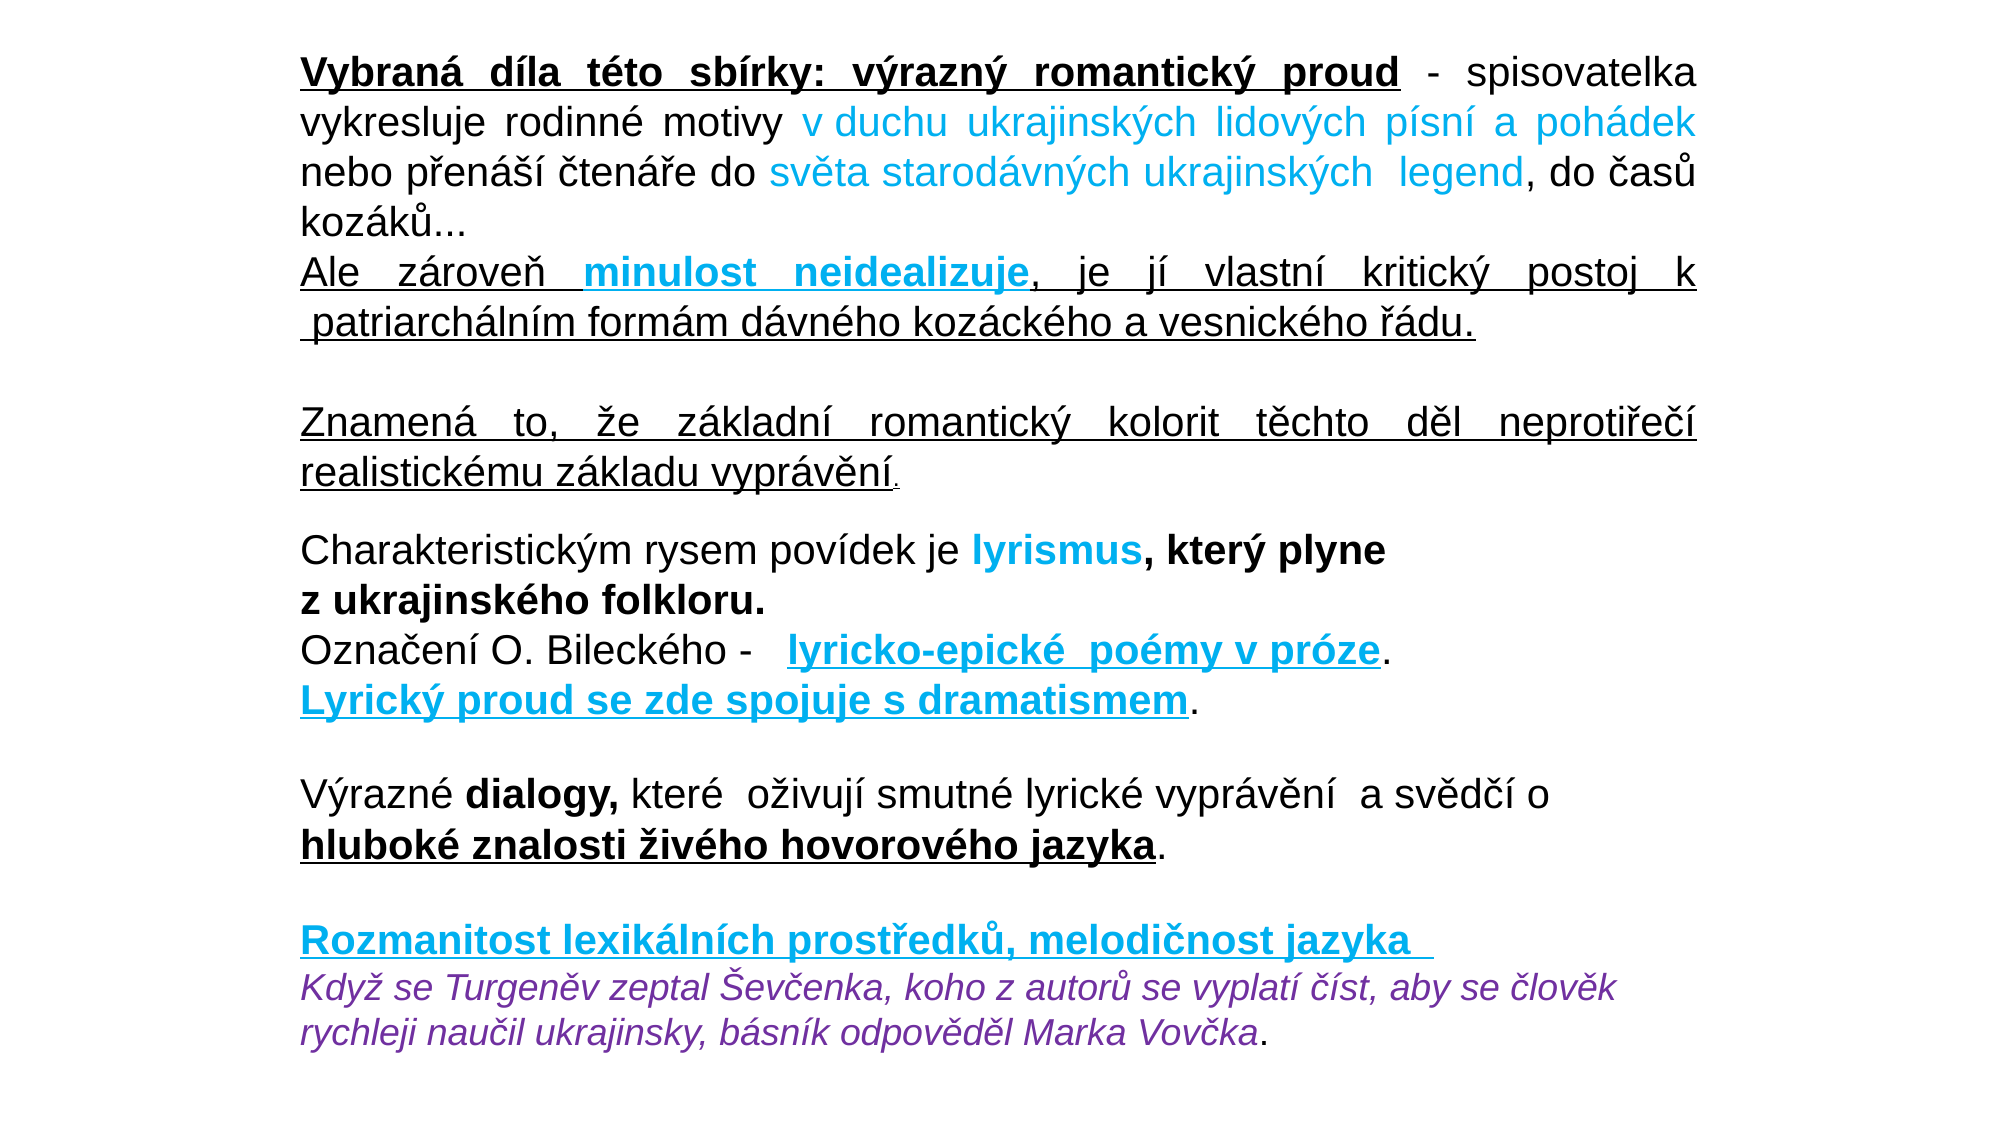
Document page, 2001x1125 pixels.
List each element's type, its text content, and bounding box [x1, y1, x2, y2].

text_box Vybraná díla této sbírky: výrazný romantický proud - spisovatelka vykresluje rodinné motivy v duchu ukrajinských lidových písní a pohádek nebo přenáší čtenáře do světa starodávných ukrajinských legend, do časů kozáků... Ale zároveň minulost neidealizuje, je jí vlastní kritický postoj k patriarchálním formám dávného kozáckého a vesnického řádu. Znamená to, že základní romantický kolorit těchto děl neprotiřečí realistickému základu vyprávění. [285, 37, 1715, 503]
text_box Výrazné dialogy, které oživují smutné lyrické vyprávění a svědčí o hluboké znalosti živého hovorového jazyka. [285, 760, 1574, 875]
text_box Charakteristickým rysem povídek je lyrismus, který plyne z ukrajinského folkloru. Označení O. Bileckého - lyricko-epické poémy v próze. Lyrický proud se zde spojuje s dramatismem. [285, 515, 1691, 731]
text_box Rozmanitost lexikálních prostředků, melodičnost jazyka Když se Turgeněv zeptal Ševčenka, koho z autorů se vyplatí číst, aby se člověk rychleji naučil ukrajinsky, básník odpověděl Marka Vovčka. [285, 905, 1680, 1060]
